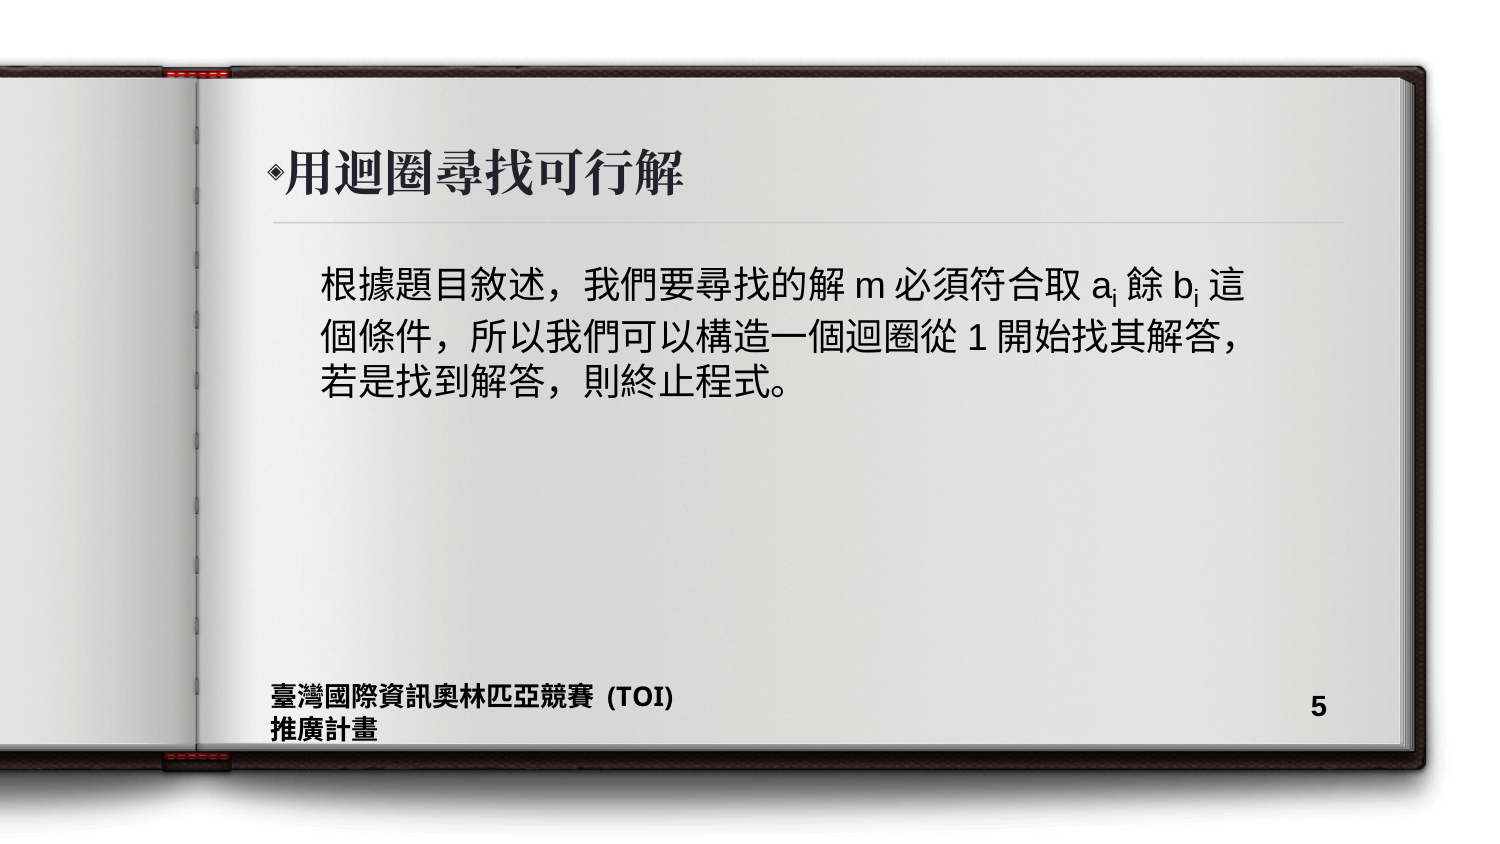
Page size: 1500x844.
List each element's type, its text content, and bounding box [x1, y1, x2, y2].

text_box 用迴圈尋找可行解 [252, 126, 1193, 216]
text_box 根據題目敘述，我們要尋找的解m必須符合取ai餘bi這個條件，所以我們可以構造一個迴圈從1開始找其解答，若是找到解答，則終止程式。 [306, 253, 1296, 594]
text_box ‹#› [1296, 672, 1386, 737]
